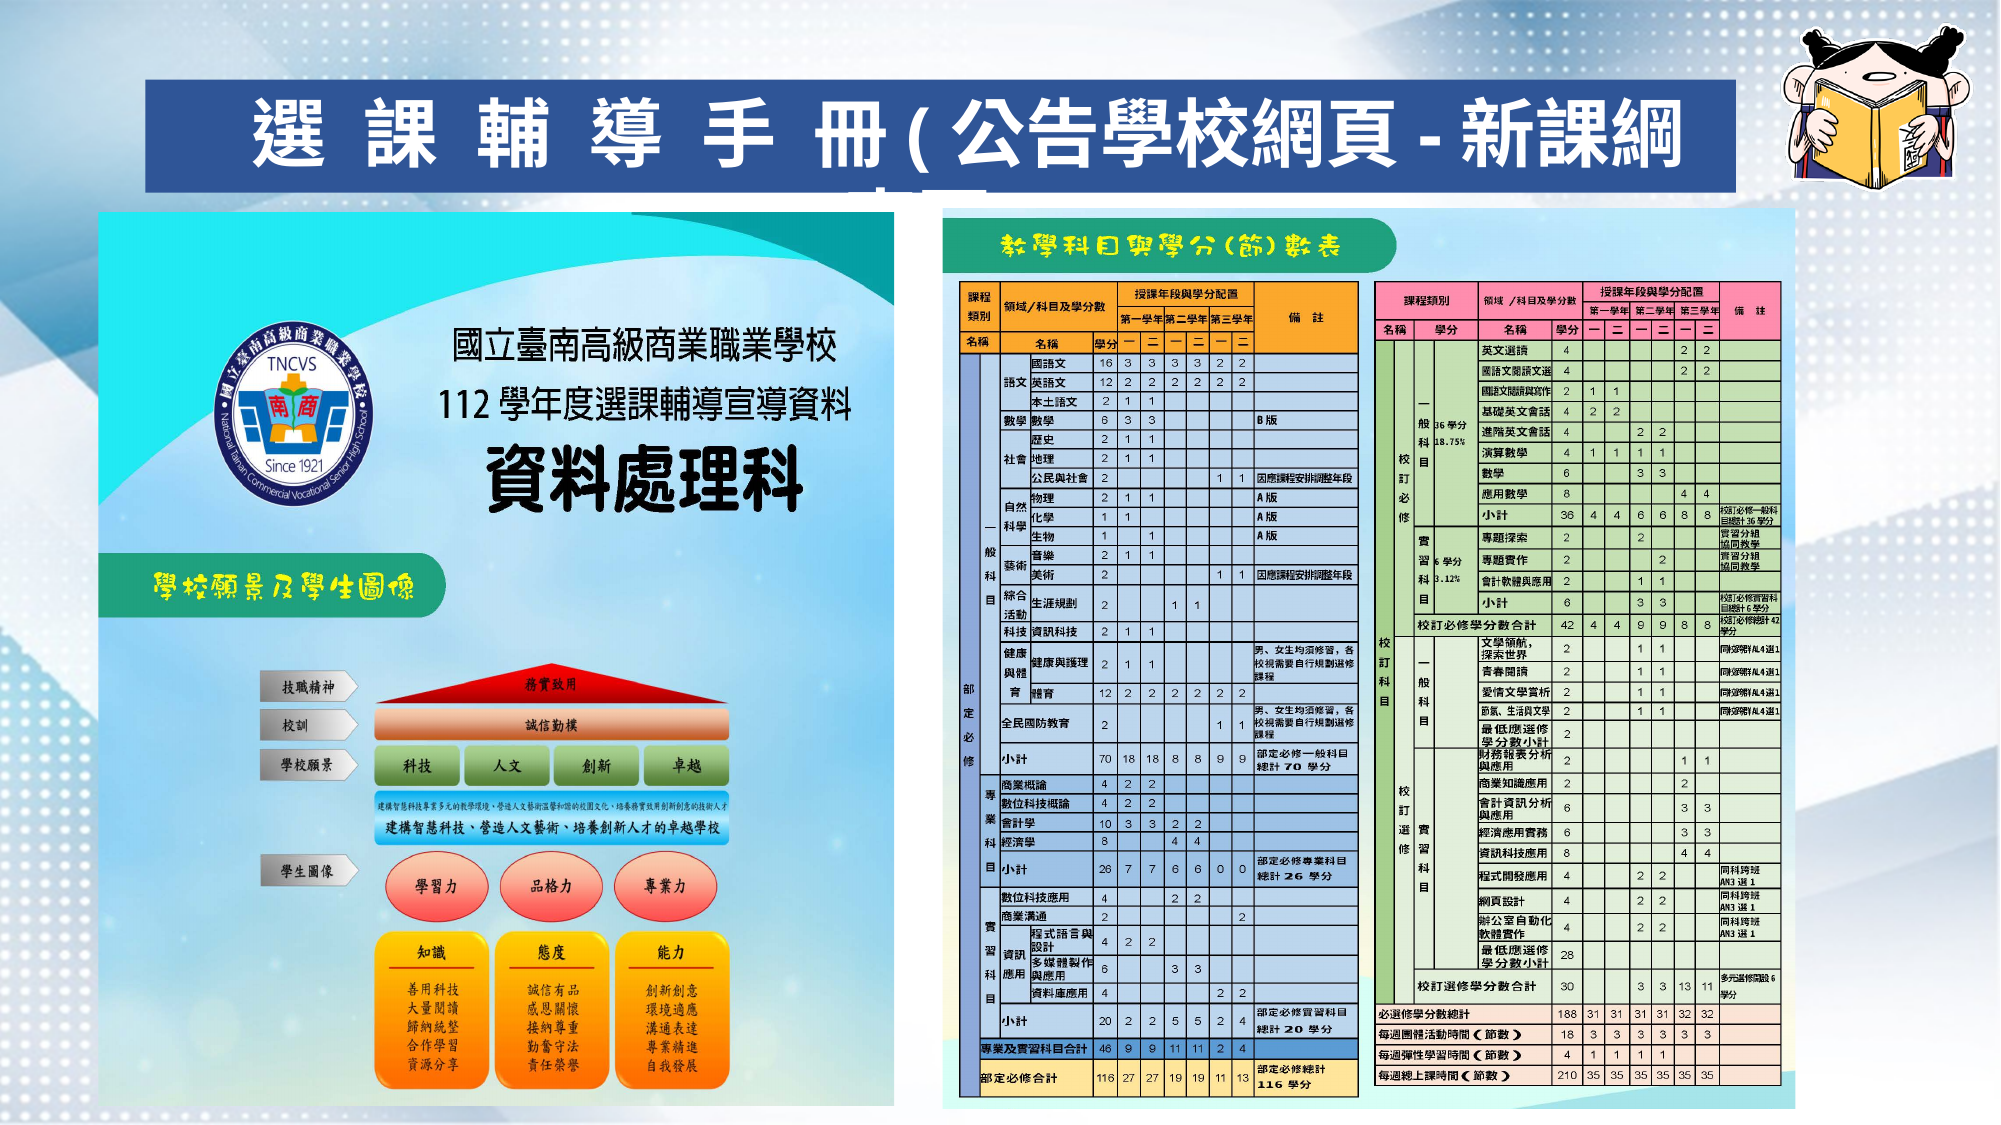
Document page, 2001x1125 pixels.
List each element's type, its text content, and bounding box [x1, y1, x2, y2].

text_box 選 課 輔 導 手 冊(公告學校網頁-新課綱專區) [145, 79, 1736, 193]
picture [0, 0, 2000, 1125]
